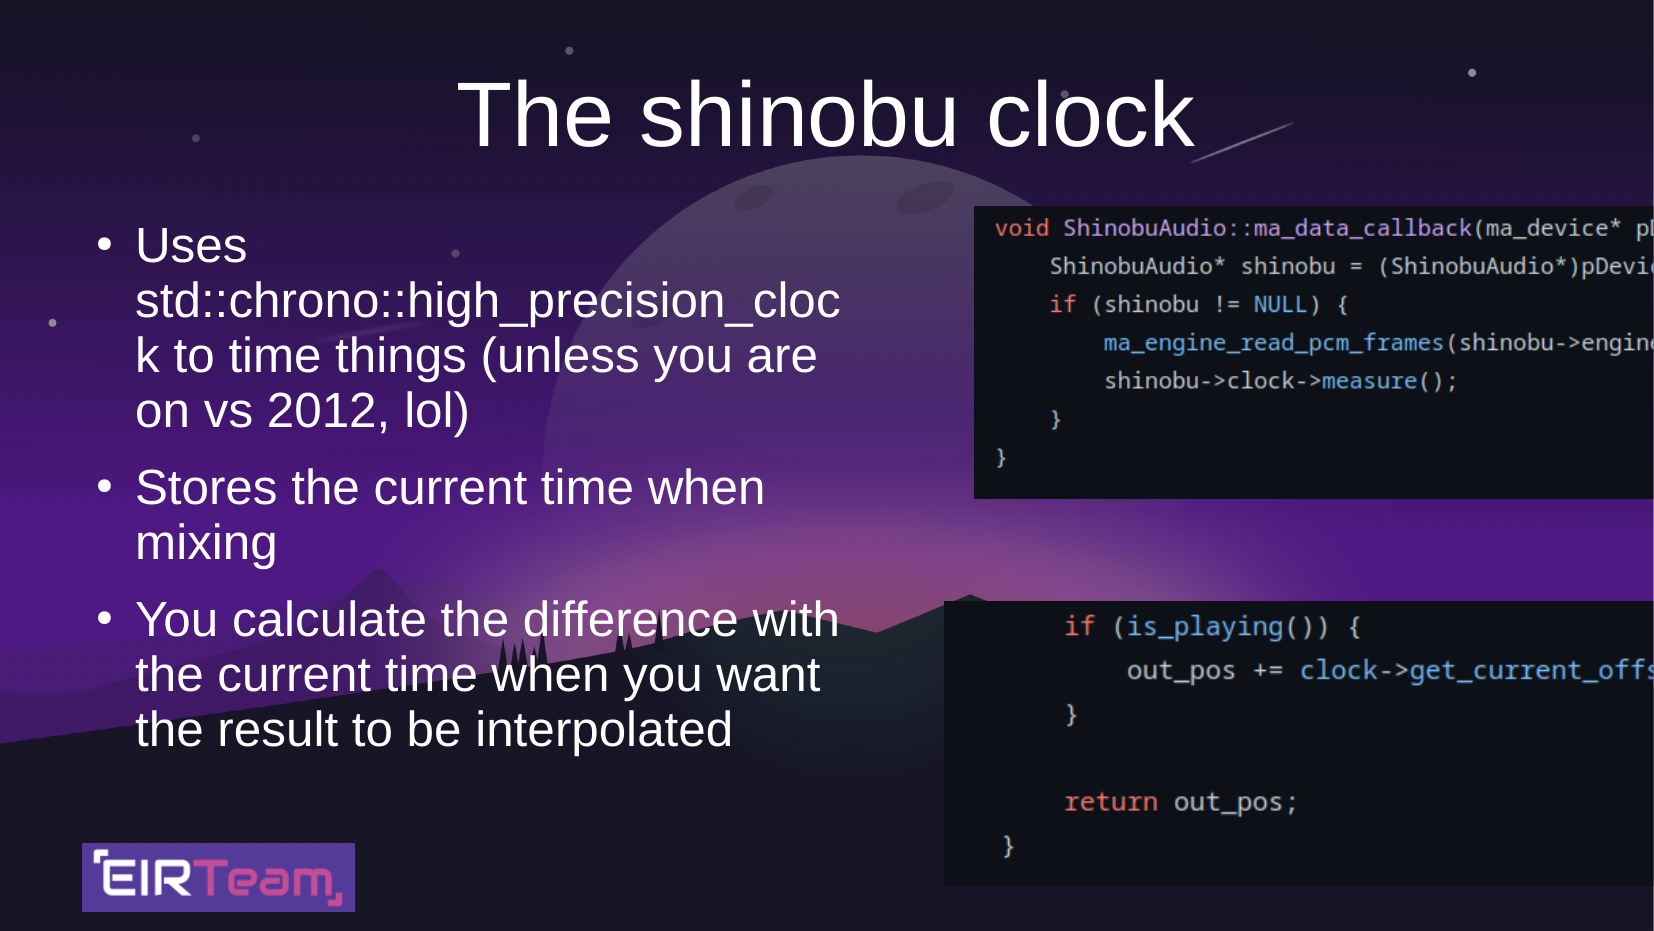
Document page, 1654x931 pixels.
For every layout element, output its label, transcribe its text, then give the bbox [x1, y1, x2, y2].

list Uses std::chrono::high_precision_clock to time things (unless you are on vs 2012, lol) Stores the current time when mixing You calculate the difference with the current time when you want the result to be interpolated [82, 217, 857, 758]
title The shinobu clock [82, 37, 1571, 193]
picture [0, 0, 1654, 931]
